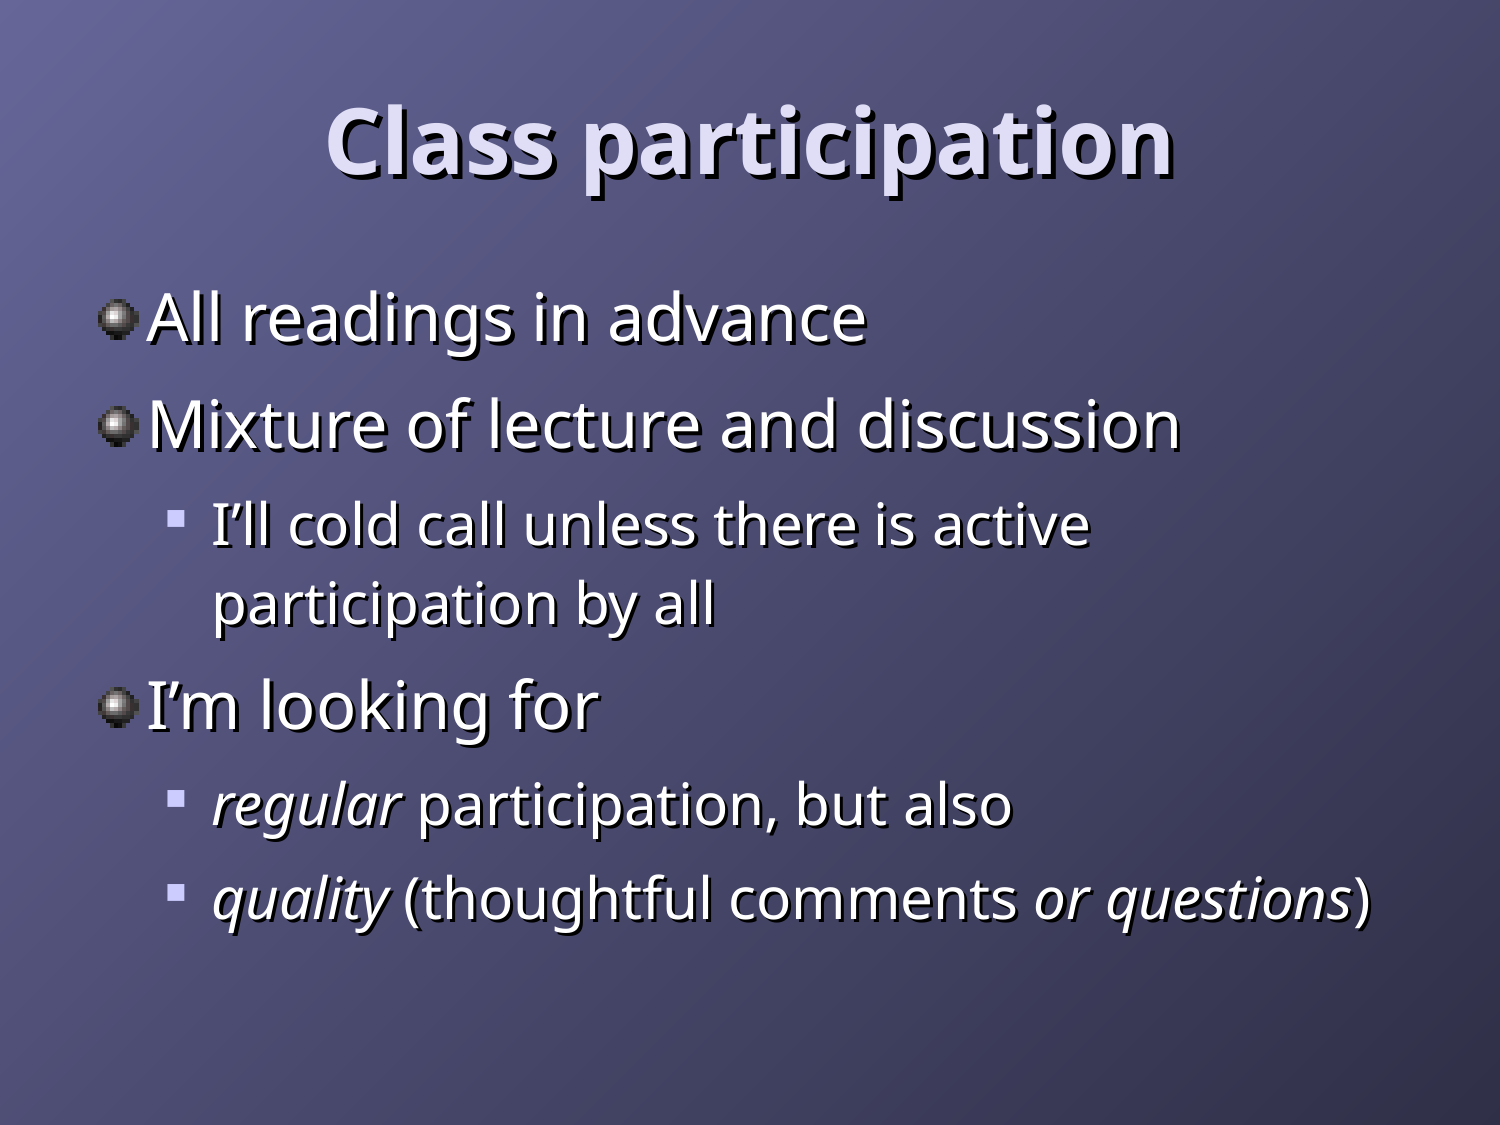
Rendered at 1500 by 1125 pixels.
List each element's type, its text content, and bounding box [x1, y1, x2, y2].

list All readings in advance Mixture of lecture and discussion I’ll cold call unless there is active participation by all I’m looking for regular participation, but also quality (thoughtful comments or questions) [75, 262, 1426, 1007]
title Class participation [75, 45, 1426, 233]
